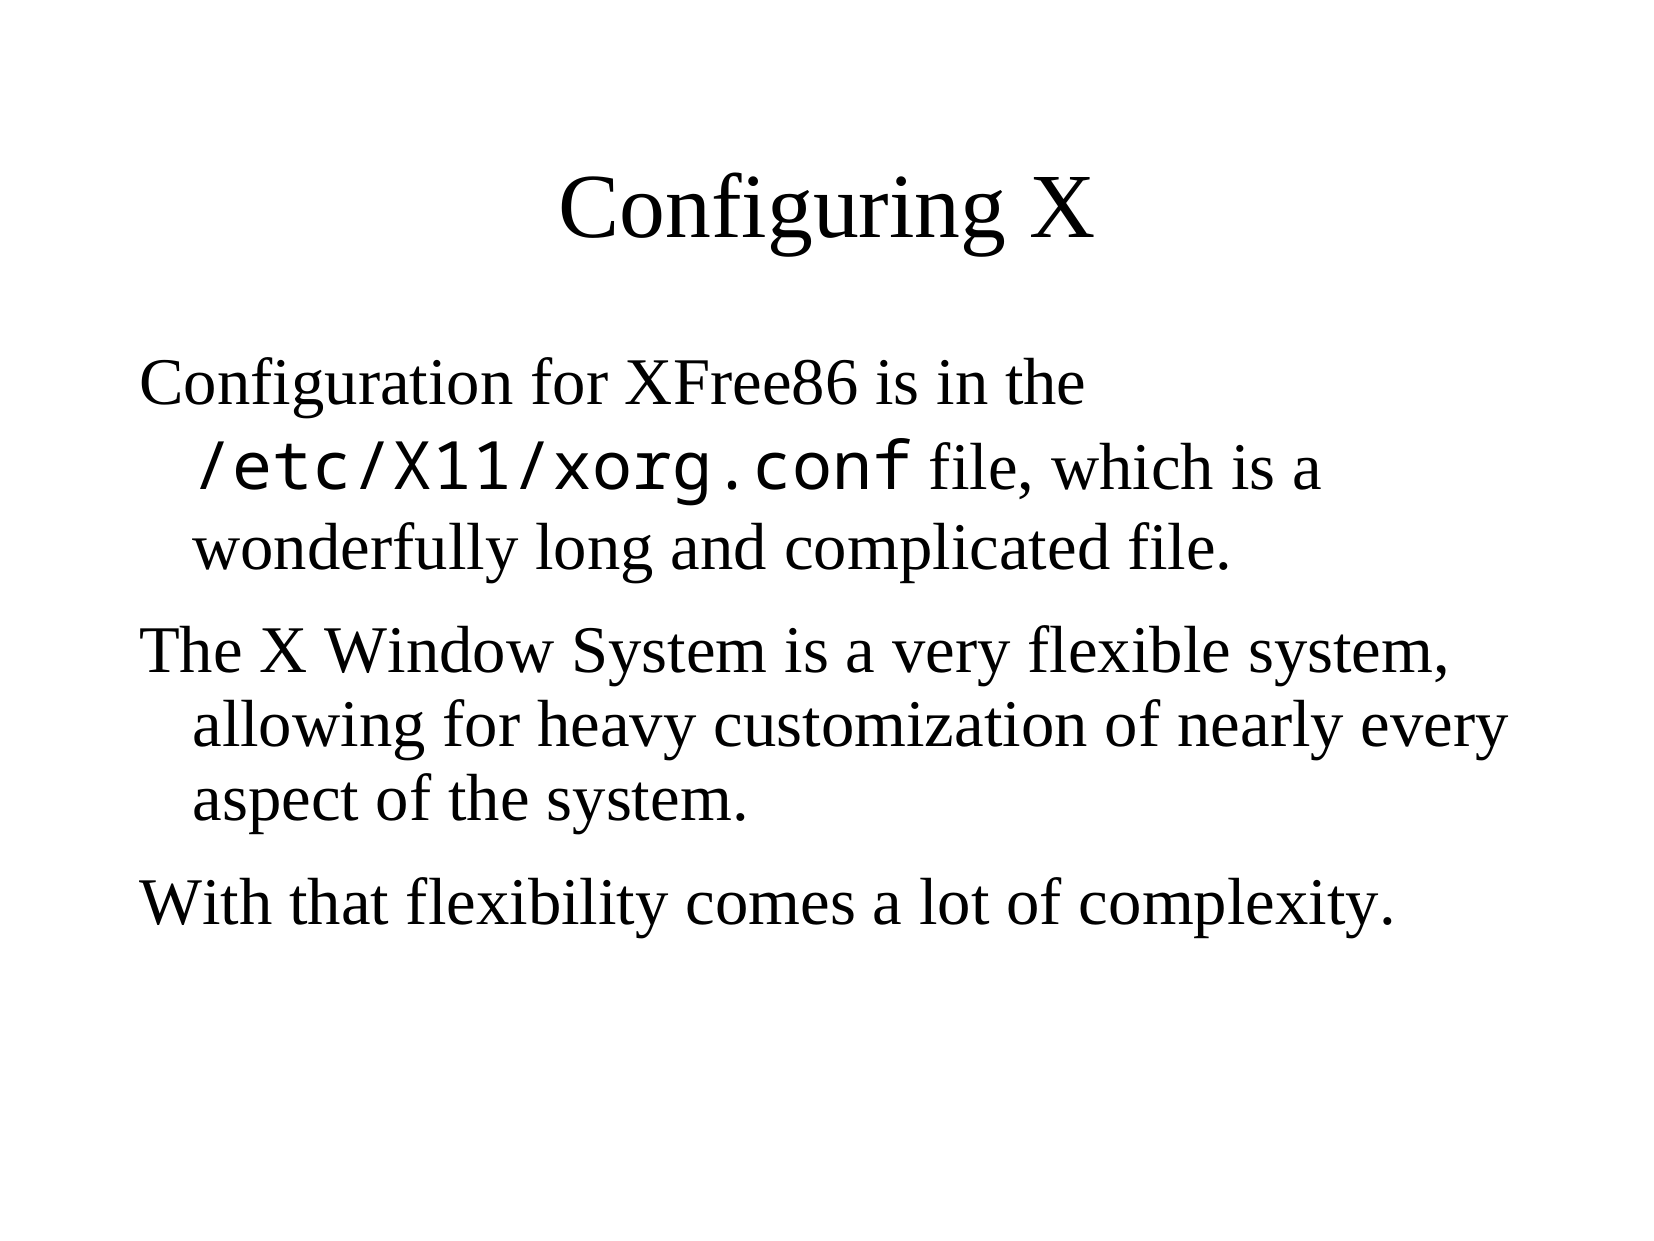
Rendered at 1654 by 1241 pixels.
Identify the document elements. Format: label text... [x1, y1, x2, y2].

list Configuration for XFree86 is in the /etc/X11/xorg.conf file, which is a wonderfully long and complicated file. The X Window System is a very flexible system, allowing for heavy customization of nearly every aspect of the system. With that flexibility comes a lot of complexity. [121, 344, 1534, 1127]
title Configuring X [121, 102, 1534, 311]
